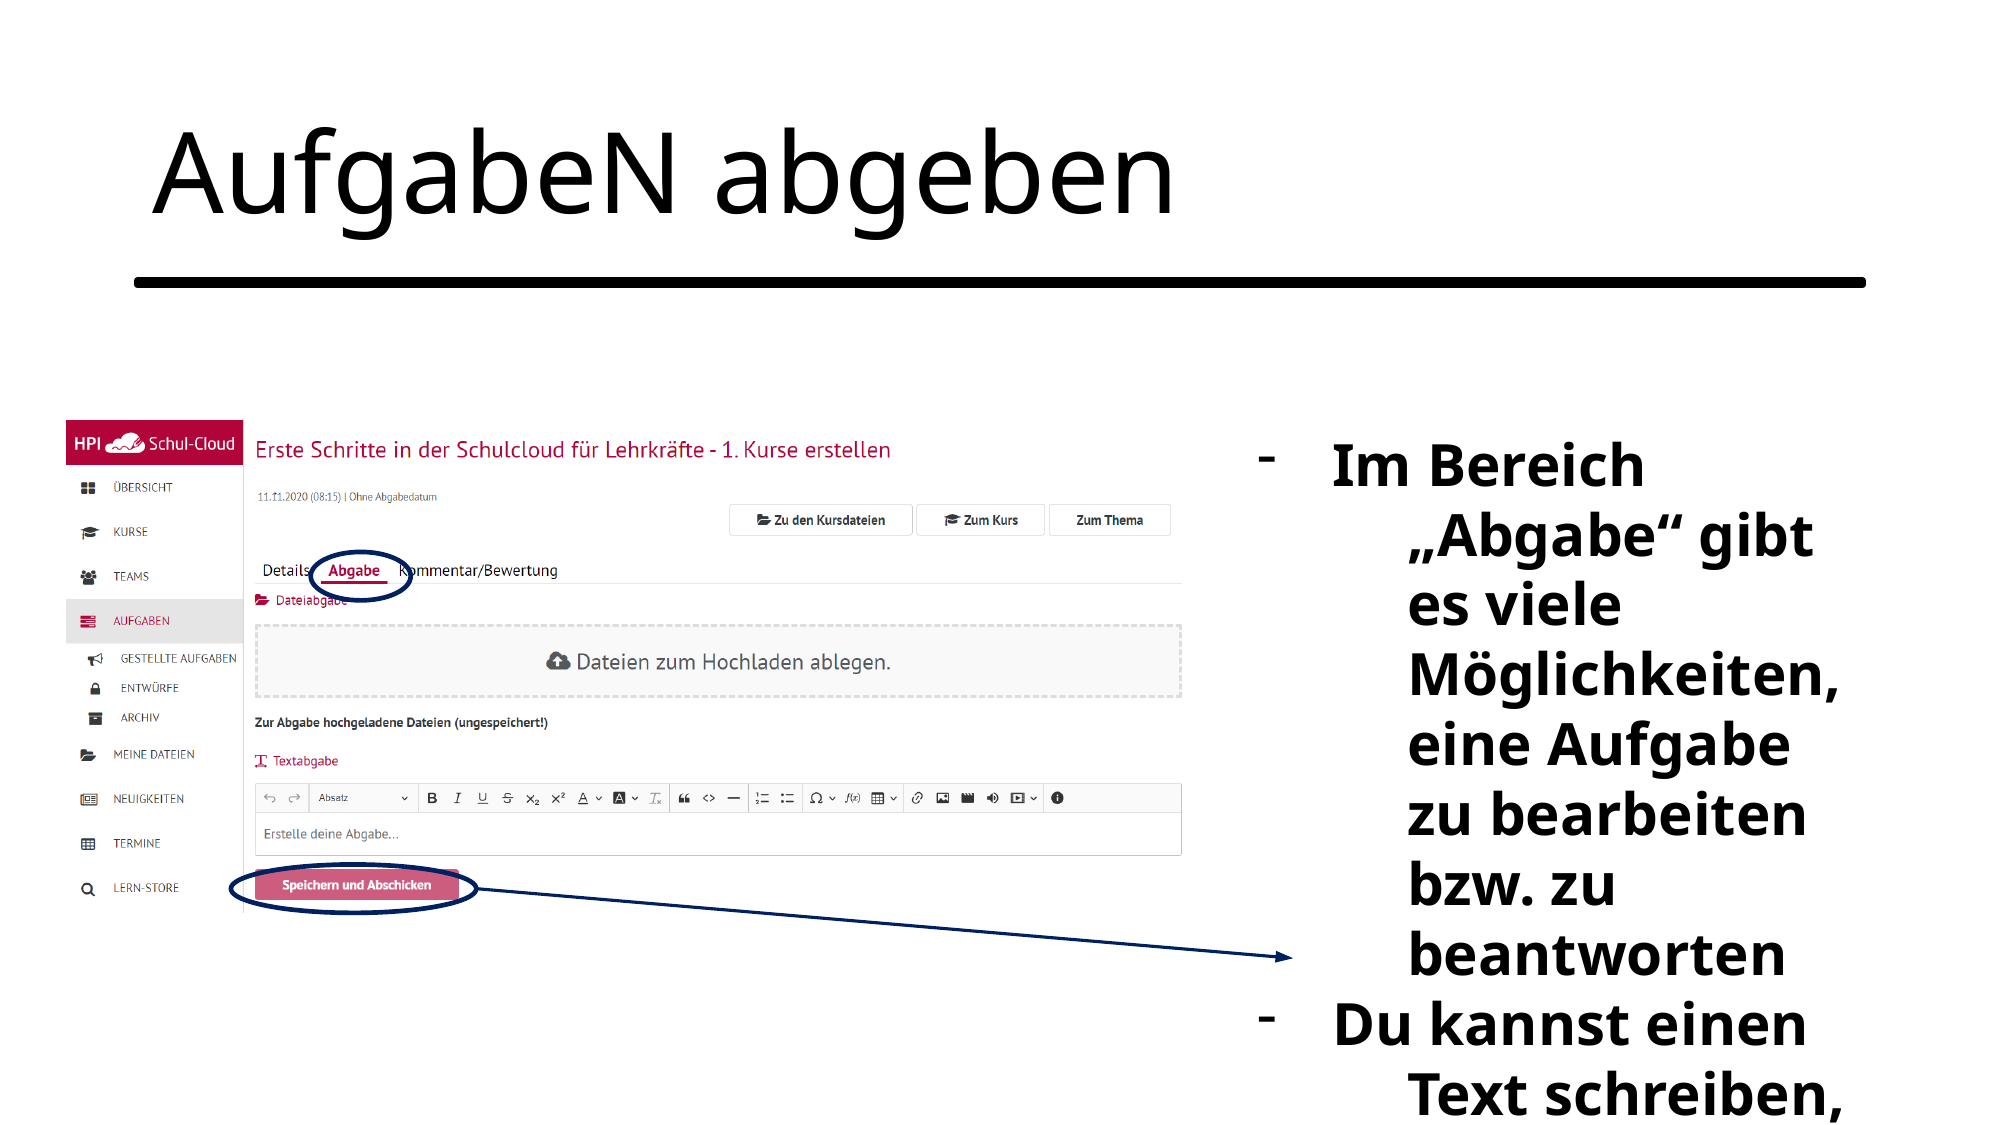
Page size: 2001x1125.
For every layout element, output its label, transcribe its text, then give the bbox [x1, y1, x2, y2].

title AufgabeN abgeben [137, 59, 1863, 278]
text_box Im Bereich „Abgabe“ gibt es viele Möglichkeiten, eine Aufgabe zu bearbeiten bzw. zu beantworten Du kannst einen Text schreiben, Bilder und Dateien hochladen, Internetseiten verlinken, Tabellen erstellen und vieles mehr. Vergiss nicht, am Ende auf „Speichern und Abschicken“ zu klicken. [1242, 420, 1863, 1125]
picture [415, 891, 731, 913]
picture [234, 867, 473, 910]
picture [66, 420, 1191, 913]
